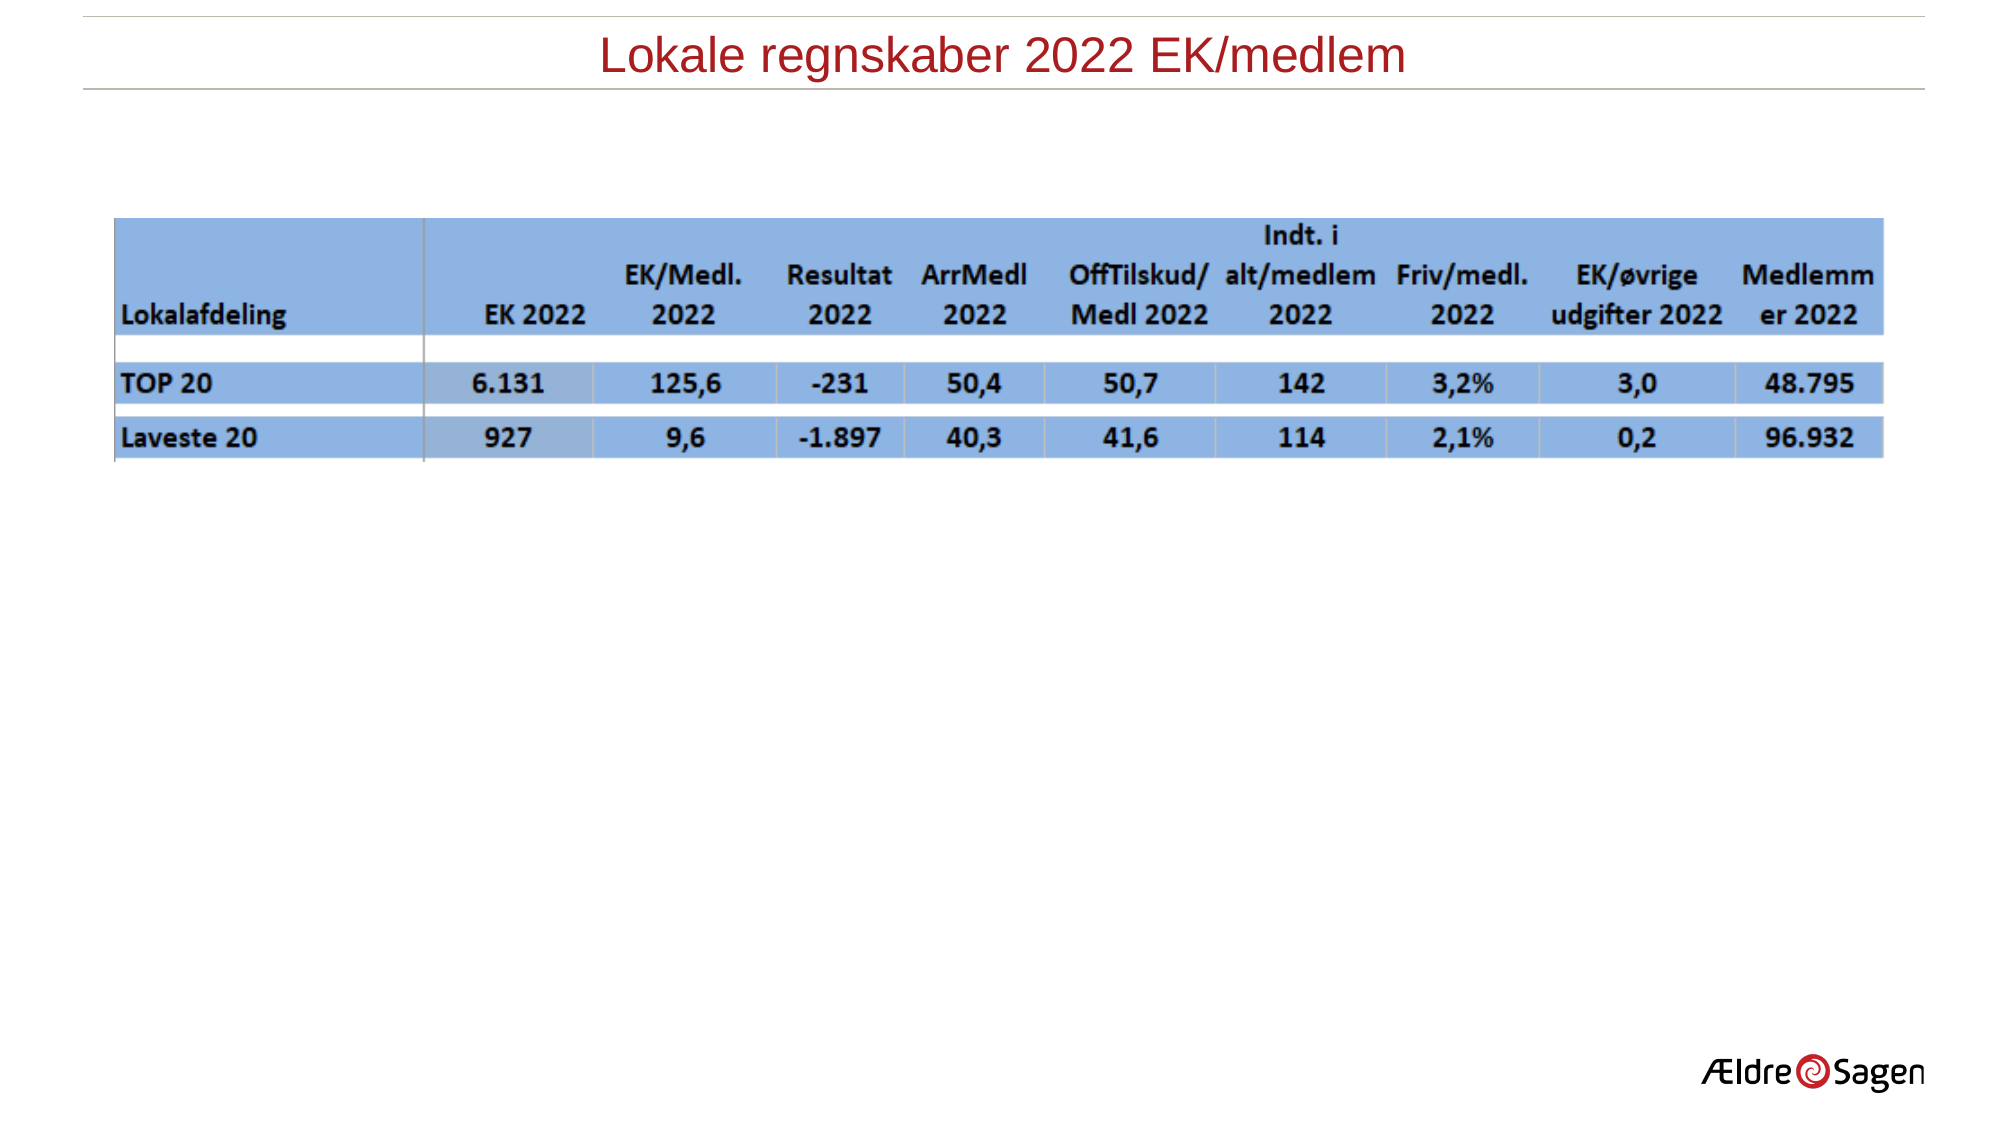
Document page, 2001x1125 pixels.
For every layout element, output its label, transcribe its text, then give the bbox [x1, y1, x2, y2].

picture [114, 218, 1886, 462]
text_box Lokale regnskaber 2022 EK/medlem [82, 14, 1925, 92]
